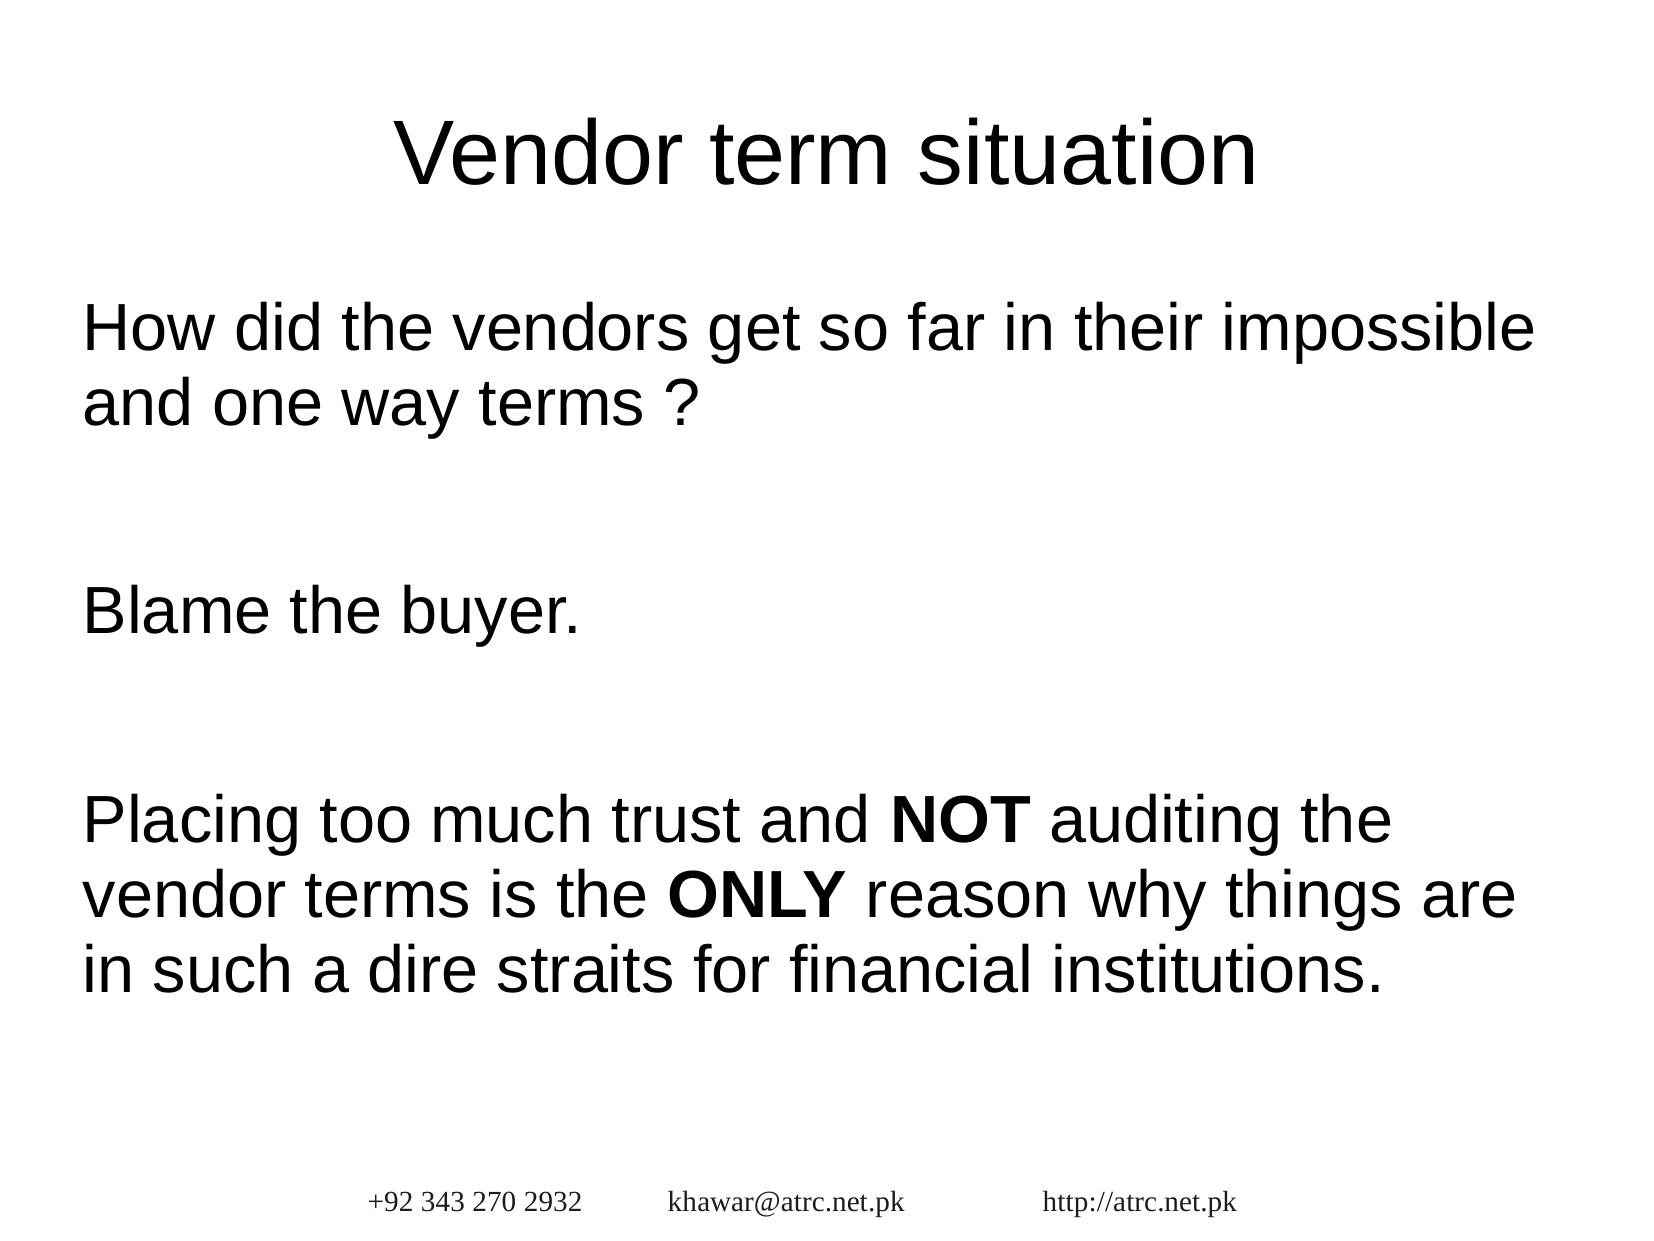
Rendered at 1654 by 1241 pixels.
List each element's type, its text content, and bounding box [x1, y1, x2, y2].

title Vendor term situation [82, 49, 1571, 257]
list How did the vendors get so far in their impossible and one way terms ? Blame the buyer. Placing too much trust and NOT auditing the vendor terms is the ONLY reason why things are in such a dire straits for financial institutions. [82, 290, 1571, 1010]
